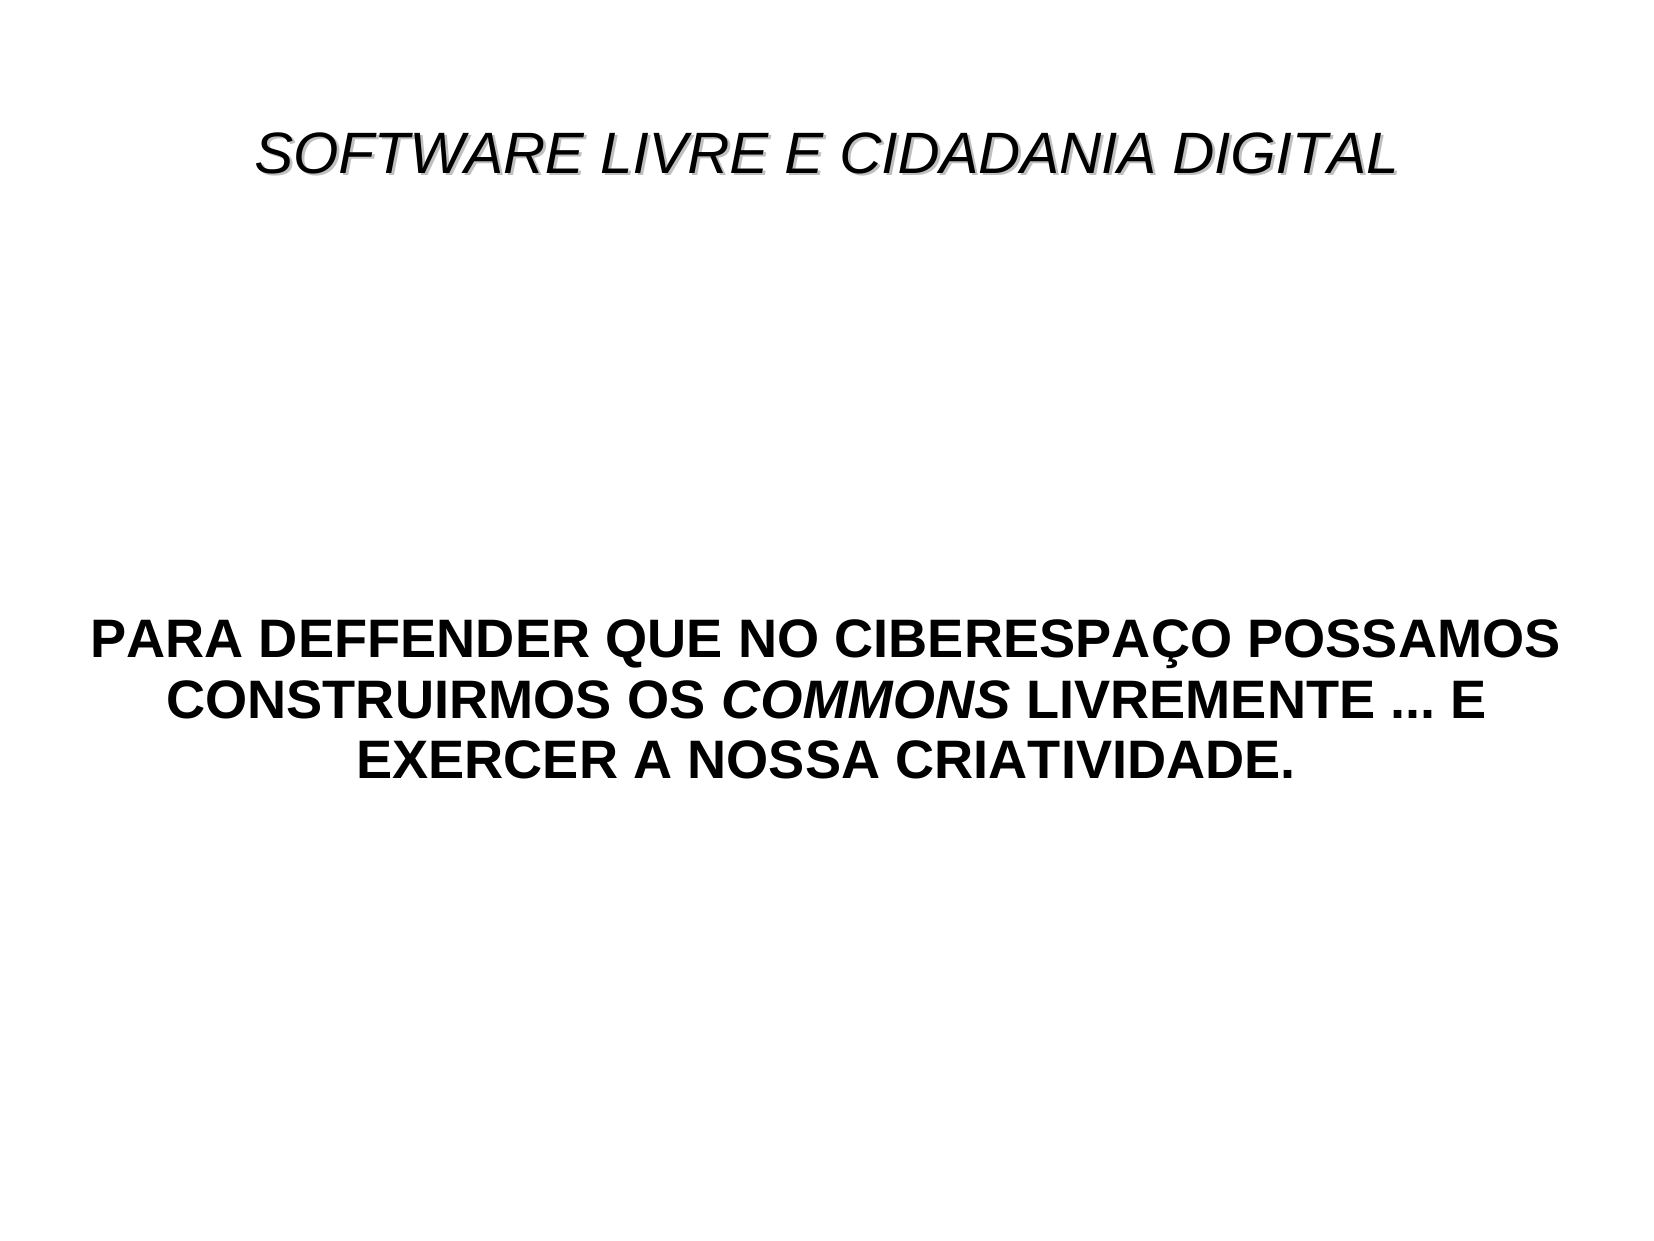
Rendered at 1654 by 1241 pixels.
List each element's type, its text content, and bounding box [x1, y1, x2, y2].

subtitle PARA DEFFENDER QUE NO CIBERESPAÇO POSSAMOS CONSTRUIRMOS OS COMMONS LIVREMENTE ... E EXERCER A NOSSA CRIATIVIDADE. [82, 297, 1571, 1102]
title SOFTWARE LIVRE E CIDADANIA DIGITAL [82, 49, 1571, 257]
